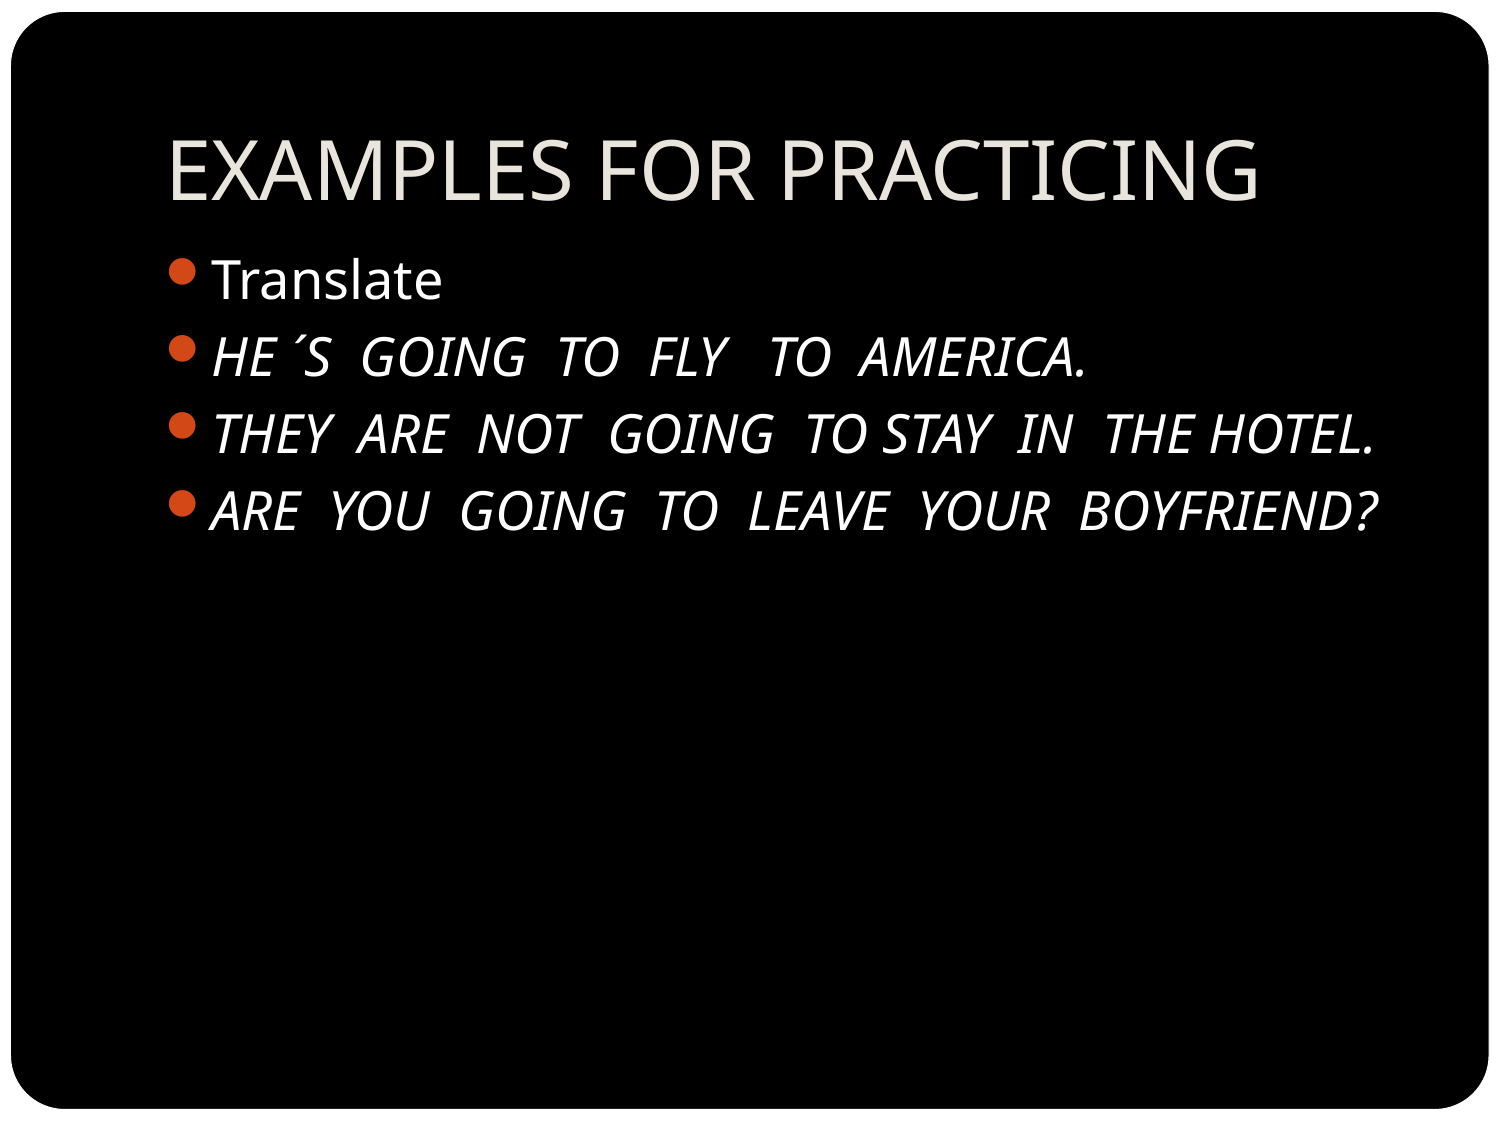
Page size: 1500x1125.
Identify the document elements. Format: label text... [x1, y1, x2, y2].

list Translate HE ´S GOING TO FLY TO AMERICA. THEY ARE NOT GOING TO STAY IN THE HOTEL. ARE YOU GOING TO LEAVE YOUR BOYFRIEND? [150, 237, 1426, 988]
title EXAMPLES FOR PRACTICING [150, 45, 1426, 233]
